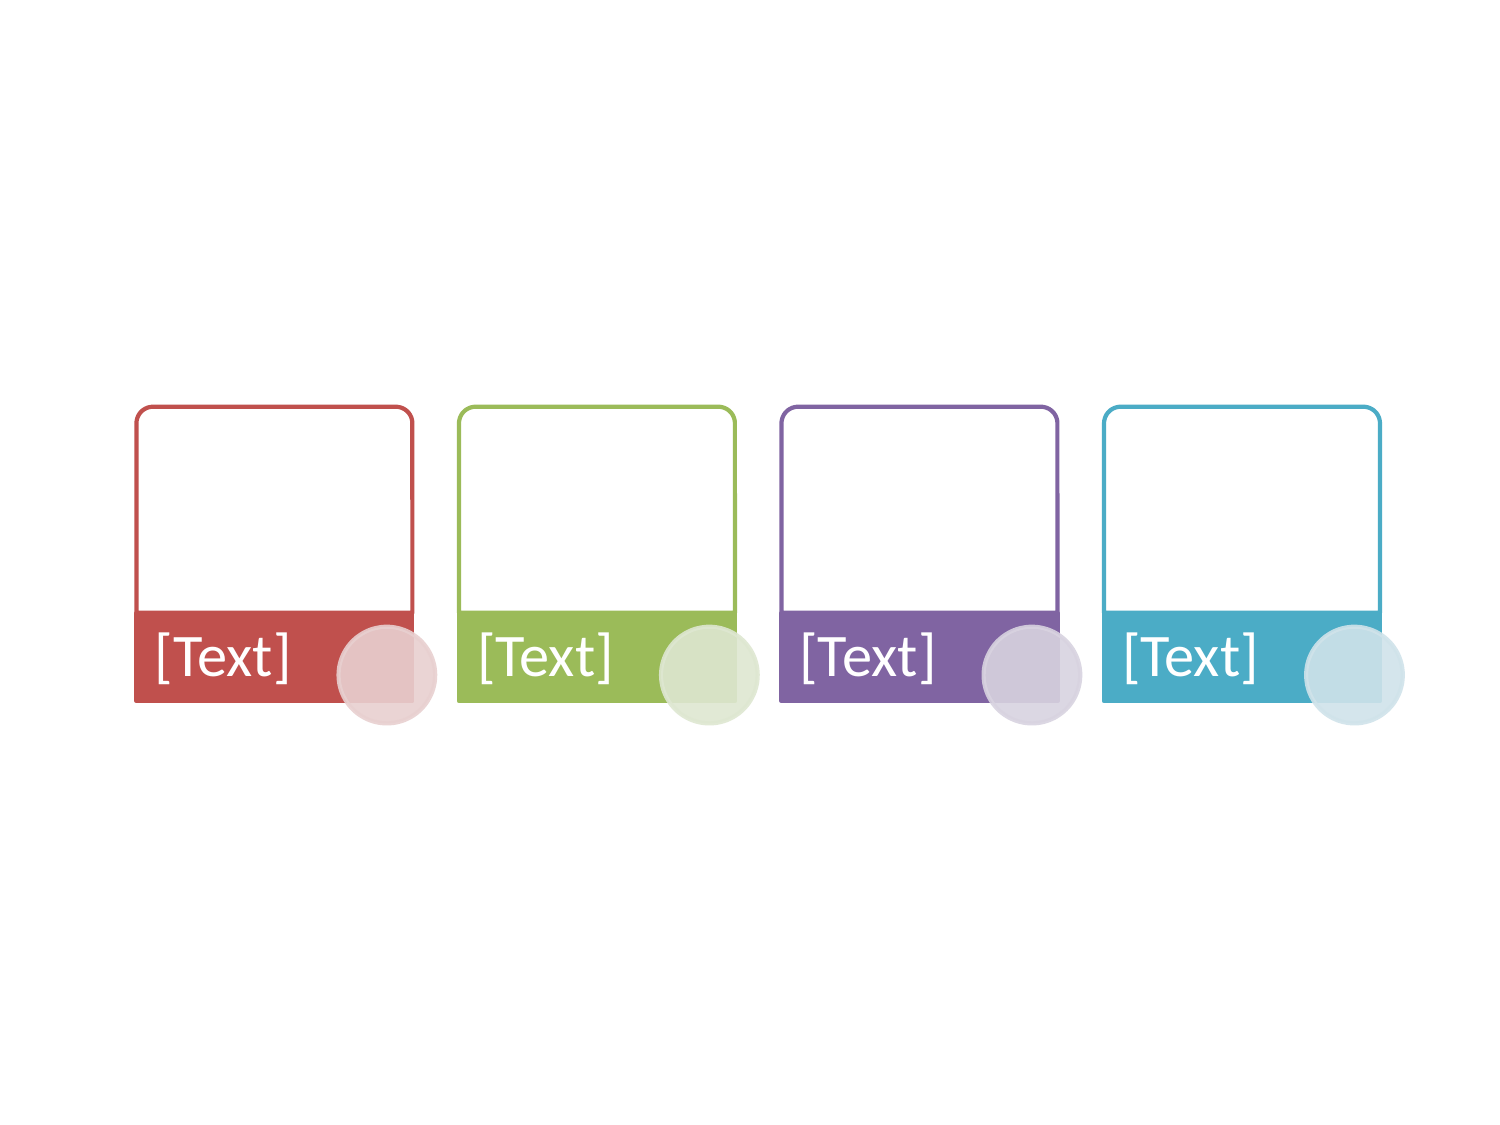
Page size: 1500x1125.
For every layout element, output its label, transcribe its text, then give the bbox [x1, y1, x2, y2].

text_box [661, 626, 758, 724]
text_box [Text] [136, 612, 413, 702]
text_box [781, 406, 1058, 612]
text_box [Text] [781, 612, 1058, 702]
text_box [983, 626, 1081, 724]
text_box [1306, 626, 1403, 724]
text_box [Text] [1104, 612, 1381, 702]
text_box [136, 406, 413, 612]
text_box [338, 626, 436, 724]
text_box [459, 406, 735, 612]
text_box [1104, 406, 1380, 612]
text_box [Text] [459, 612, 735, 702]
